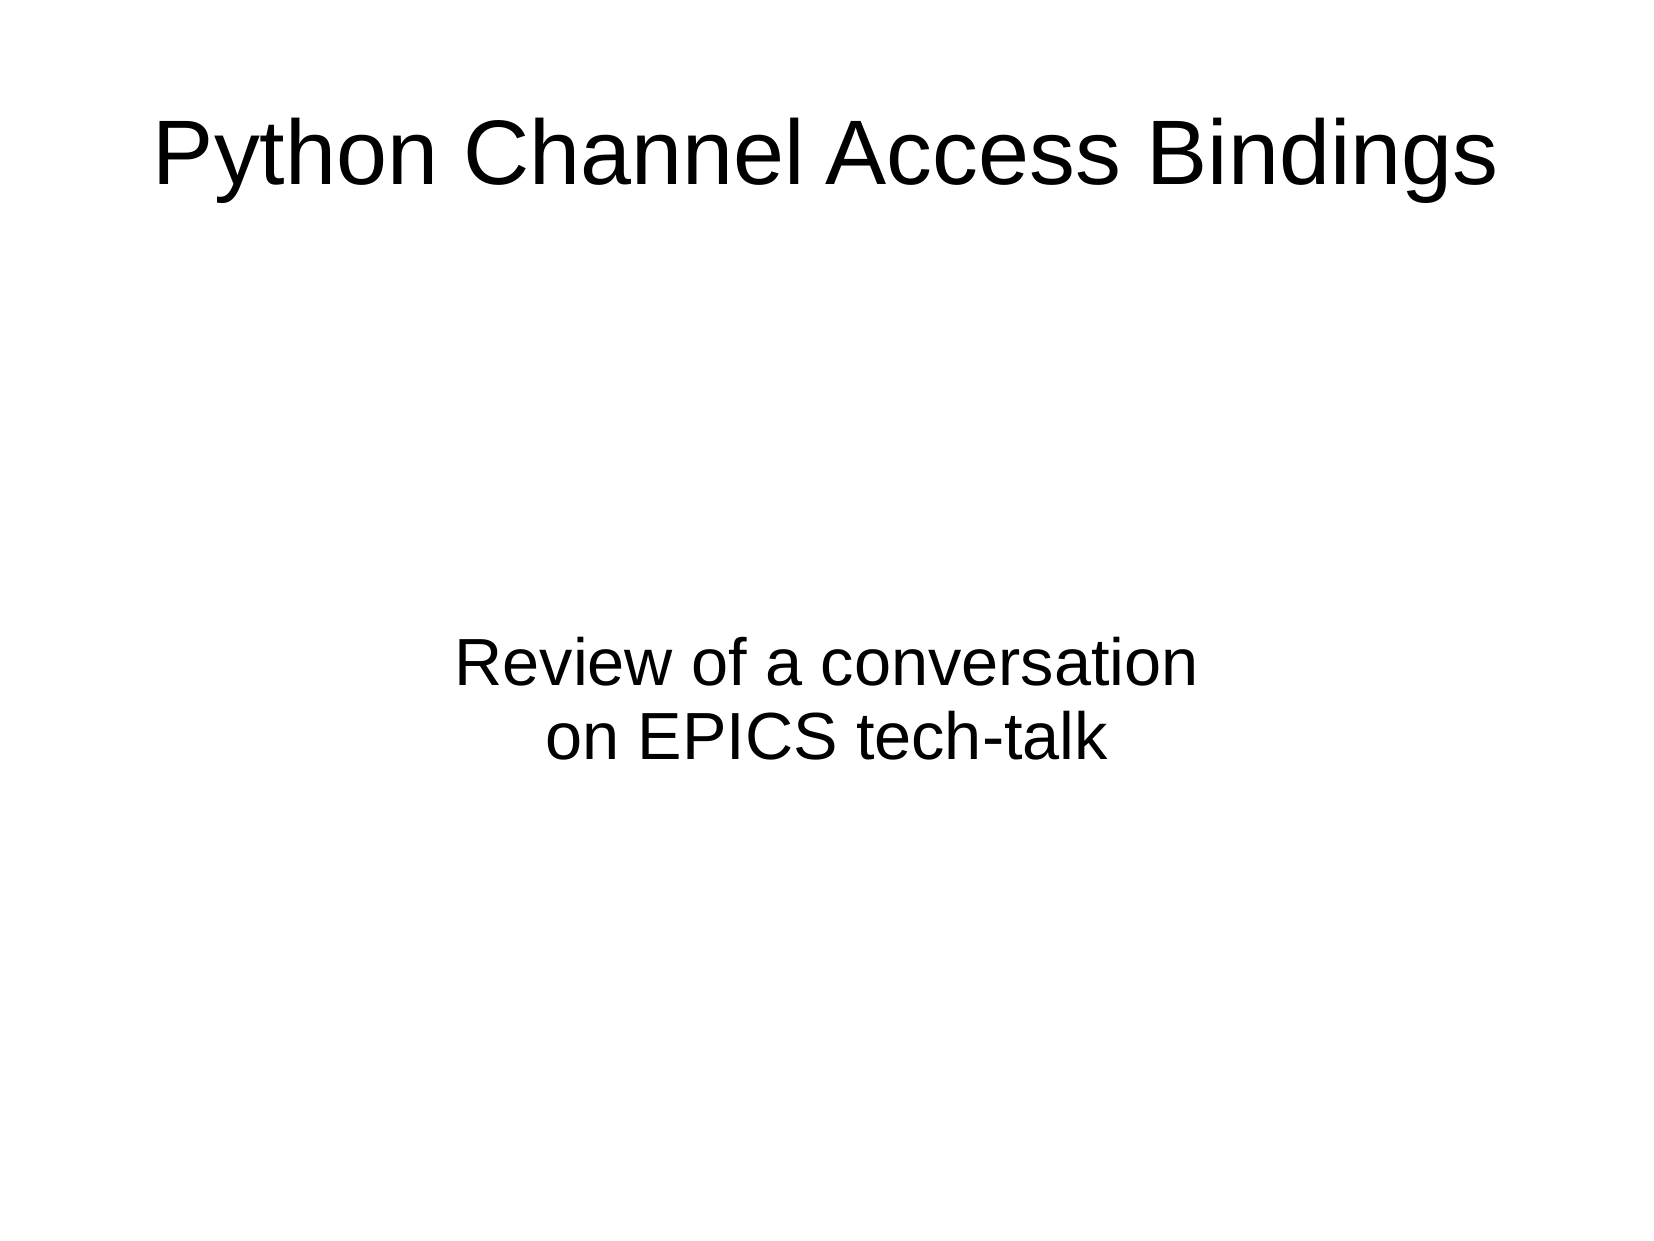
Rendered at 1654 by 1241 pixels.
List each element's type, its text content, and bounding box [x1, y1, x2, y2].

subtitle Review of a conversation on EPICS tech-talk [82, 297, 1571, 1102]
title Python Channel Access Bindings [82, 56, 1571, 250]
